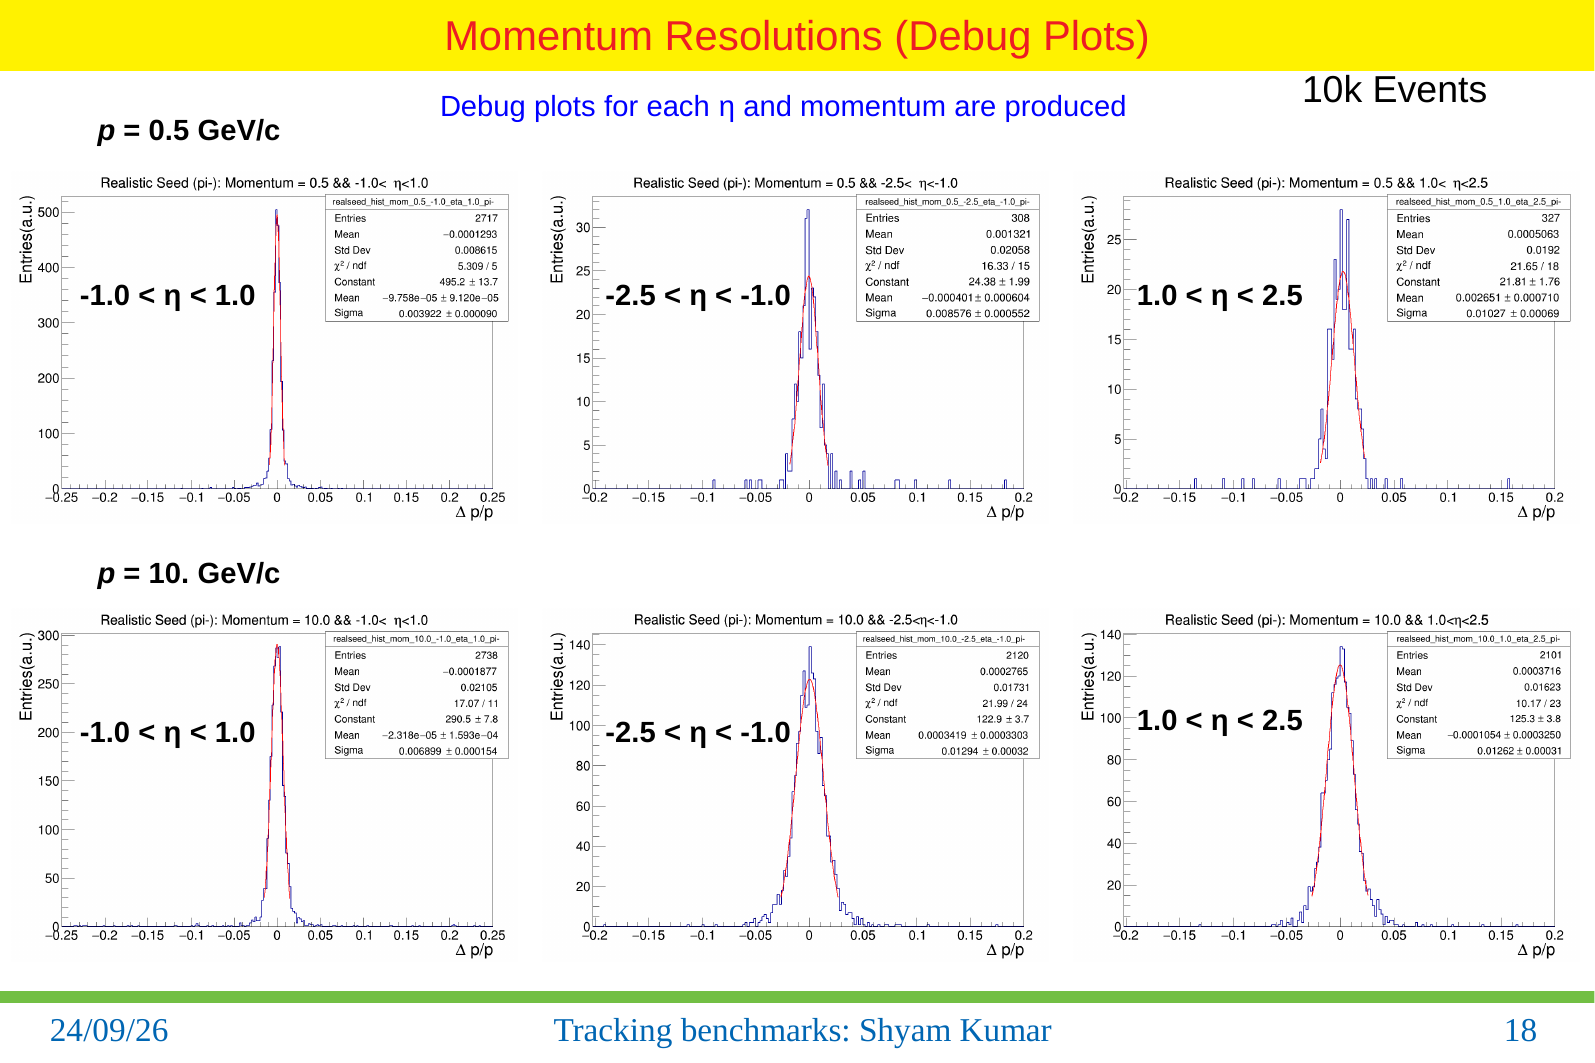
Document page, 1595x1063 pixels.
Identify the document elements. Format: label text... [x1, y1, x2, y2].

text_box 1.0 < η < 2.5 [1122, 696, 1371, 745]
text_box p = 0.5 GeV/c [82, 106, 449, 215]
text_box p = 10. GeV/c [82, 549, 449, 658]
text_box 1.0 < η < 2.5 [1122, 271, 1371, 320]
picture [542, 148, 1049, 548]
text_box -1.0 < η < 1.0 [64, 271, 313, 320]
picture [542, 585, 1049, 985]
picture [1073, 585, 1580, 985]
text_box Debug plots for each η and momentum are produced [425, 82, 1170, 131]
picture [1073, 148, 1580, 548]
text_box 10k Events [1287, 61, 1536, 119]
picture [11, 148, 518, 548]
title Momentum Resolutions (Debug Plots) [0, 0, 1595, 71]
text_box -2.5 < η < -1.0 [590, 271, 839, 320]
text_box -1.0 < η < 1.0 [64, 708, 313, 757]
text_box -2.5 < η < -1.0 [590, 708, 839, 757]
picture [11, 585, 518, 985]
